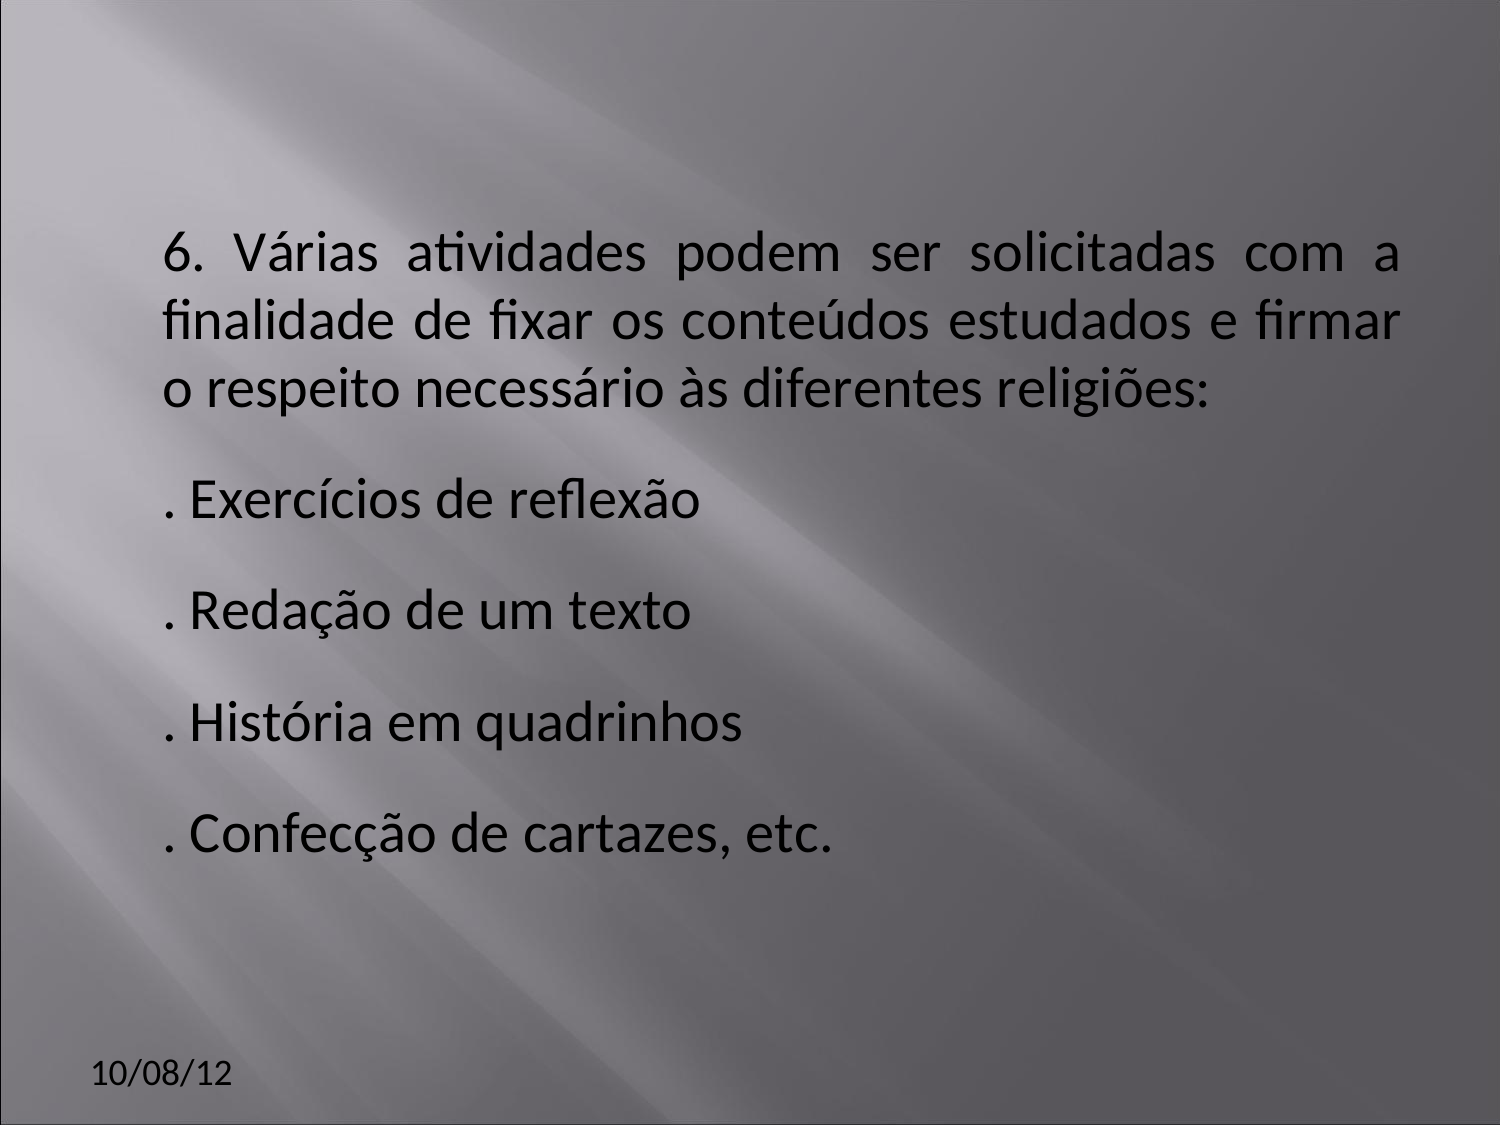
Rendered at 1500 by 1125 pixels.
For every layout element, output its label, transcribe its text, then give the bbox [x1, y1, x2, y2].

picture [0, 0, 1500, 1125]
text_box 6. Várias atividades podem ser solicitadas com a finalidade de fixar os conteúdos estudados e firmar o respeito necessário às diferentes religiões: . Exercícios de reflexão . Redação de um texto . História em quadrinhos . Confecção de cartazes, etc. [147, 207, 1418, 1034]
text_box 10/08/12 [75, 1042, 425, 1125]
